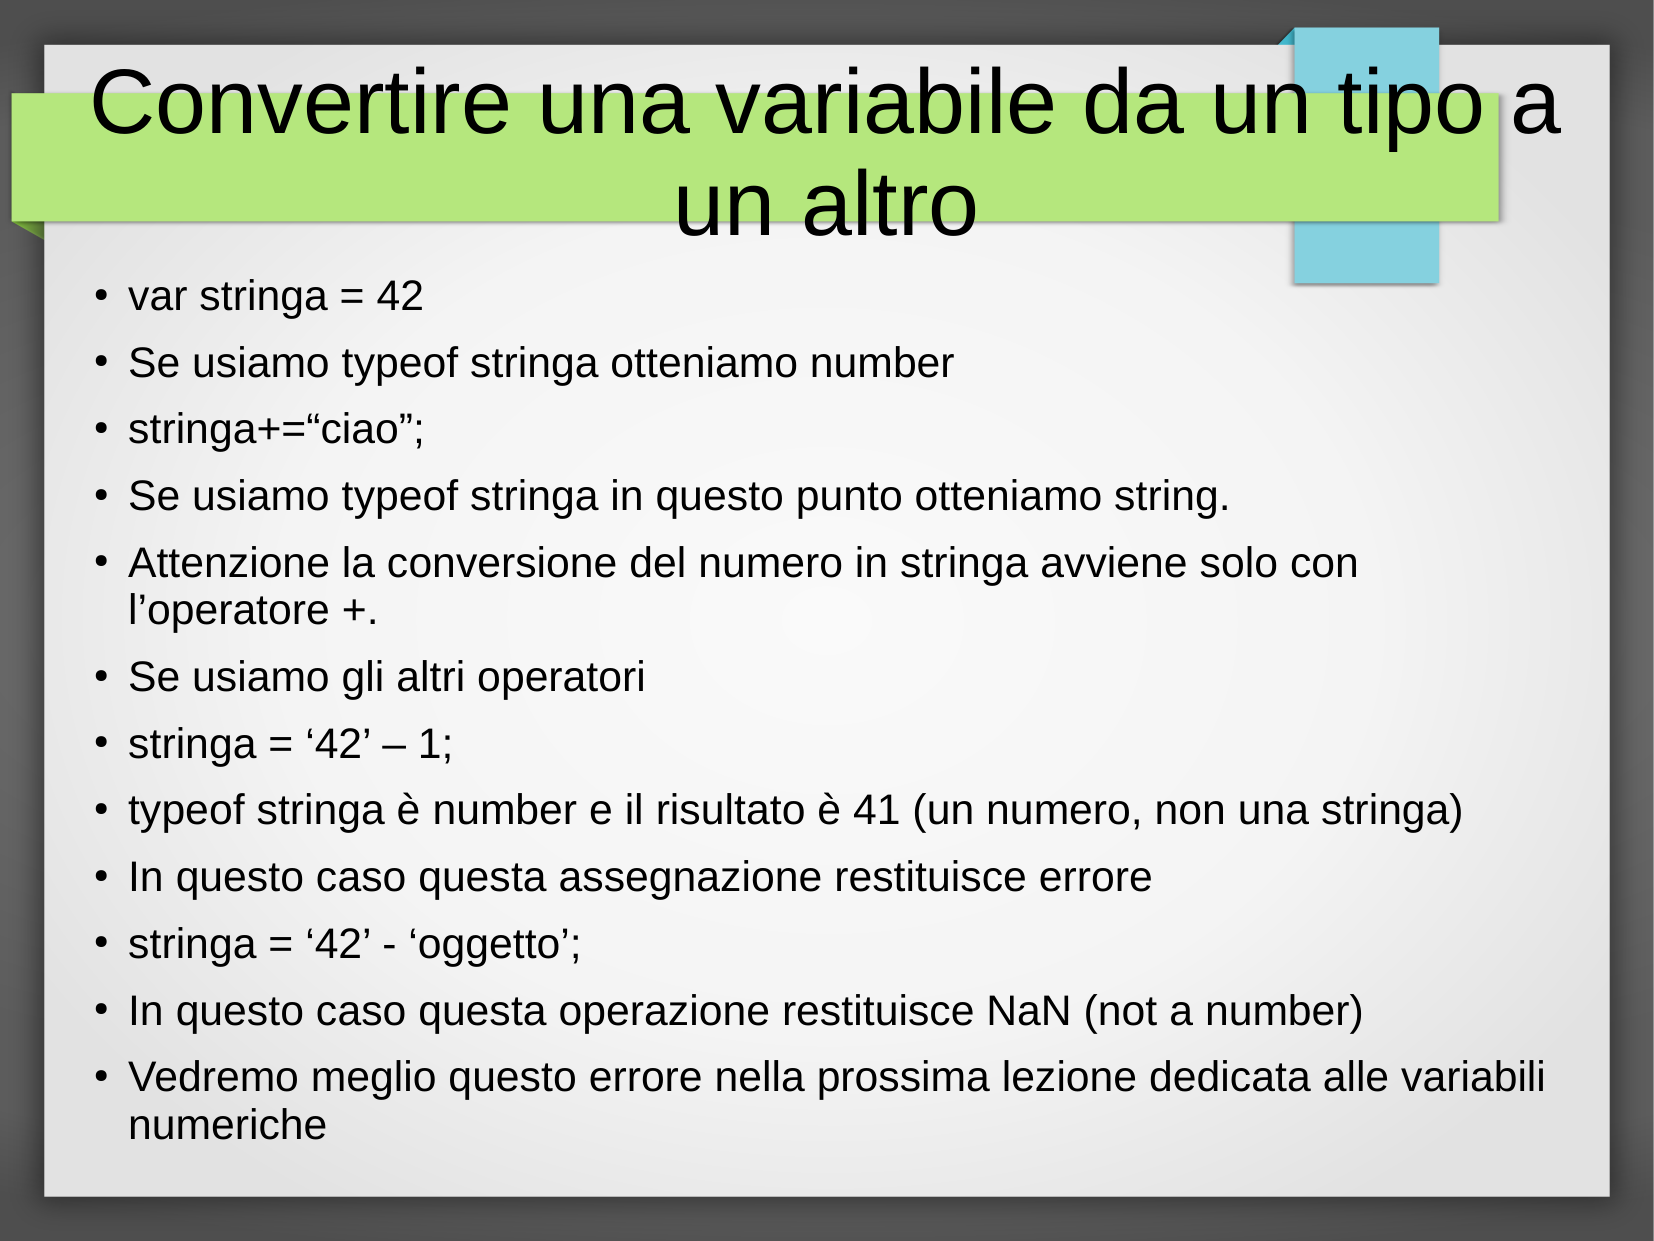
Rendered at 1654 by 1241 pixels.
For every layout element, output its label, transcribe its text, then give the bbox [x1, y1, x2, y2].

picture [0, 0, 1654, 1241]
title Convertire una variabile da un tipo a un altro [82, 49, 1571, 257]
list var stringa = 42 Se usiamo typeof stringa otteniamo number stringa+=“ciao”; Se usiamo typeof stringa in questo punto otteniamo string. Attenzione la conversione del numero in stringa avviene solo con l’operatore +. Se usiamo gli altri operatori stringa = ‘42’ – 1; typeof stringa è number e il risultato è 41 (un numero, non una stringa) In questo caso questa assegnazione restituisce errore stringa = ‘42’ - ‘oggetto’; In questo caso questa operazione restituisce NaN (not a number) Vedremo meglio questo errore nella prossima lezione dedicata alle variabili numeriche [82, 271, 1571, 1158]
